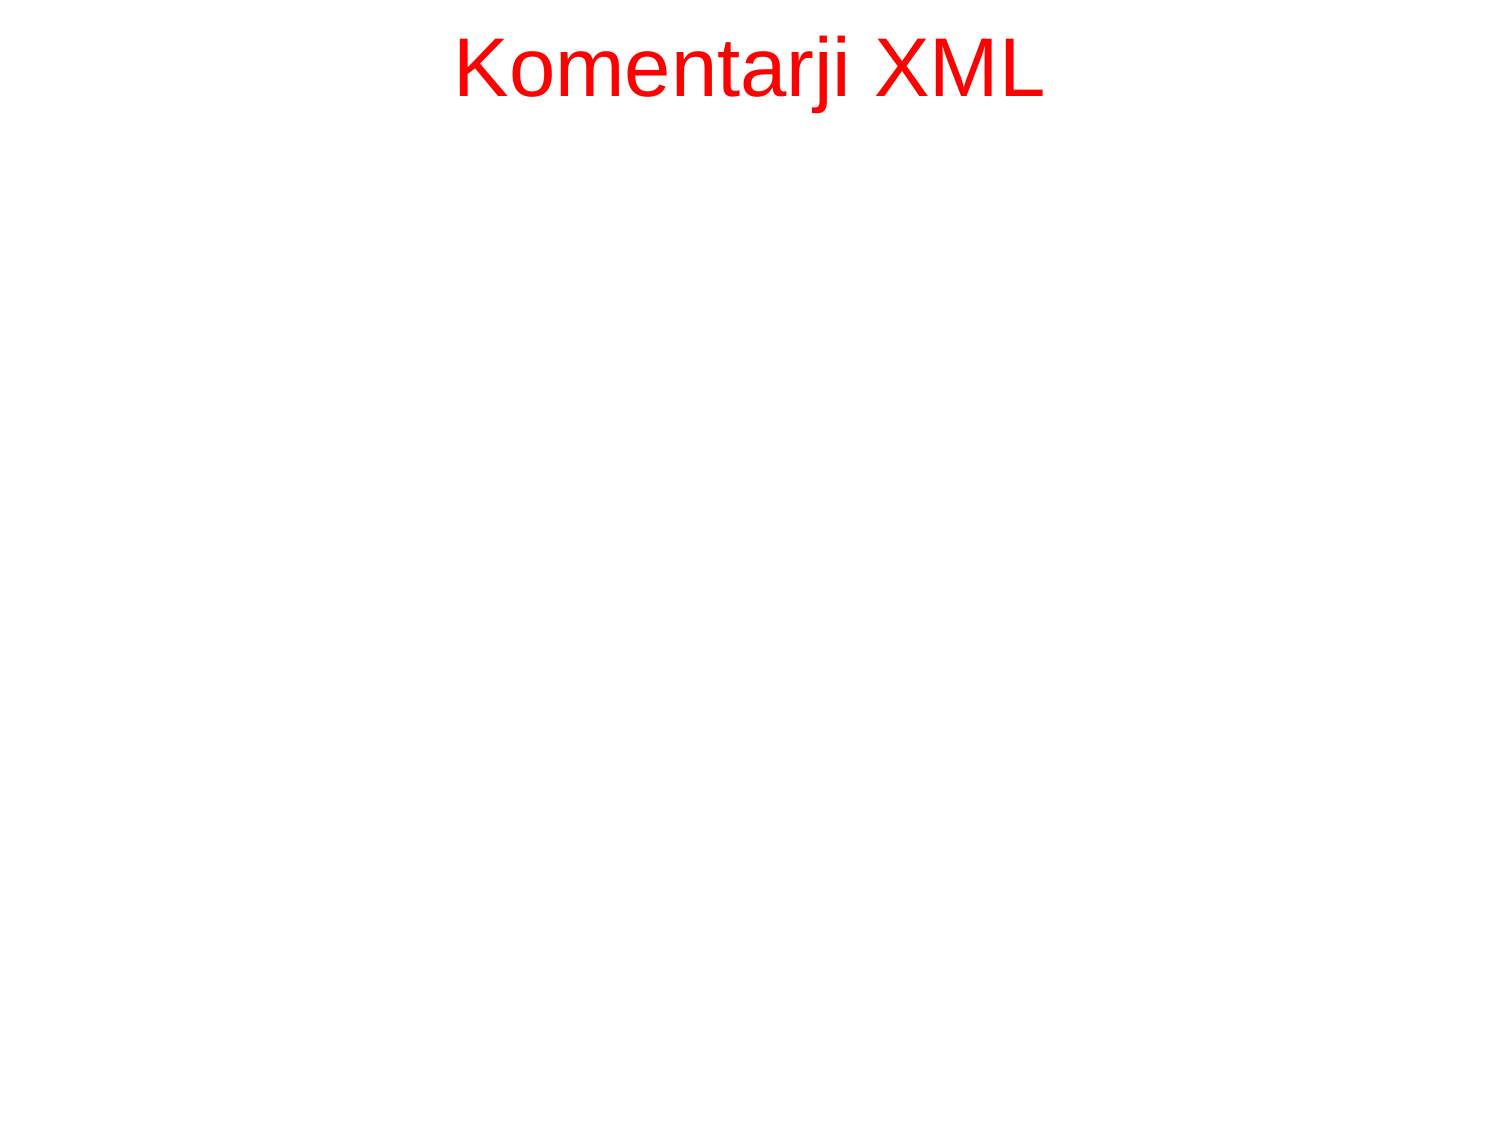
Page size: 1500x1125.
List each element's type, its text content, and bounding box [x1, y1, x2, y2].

title Komentarji XML [112, 0, 1388, 126]
